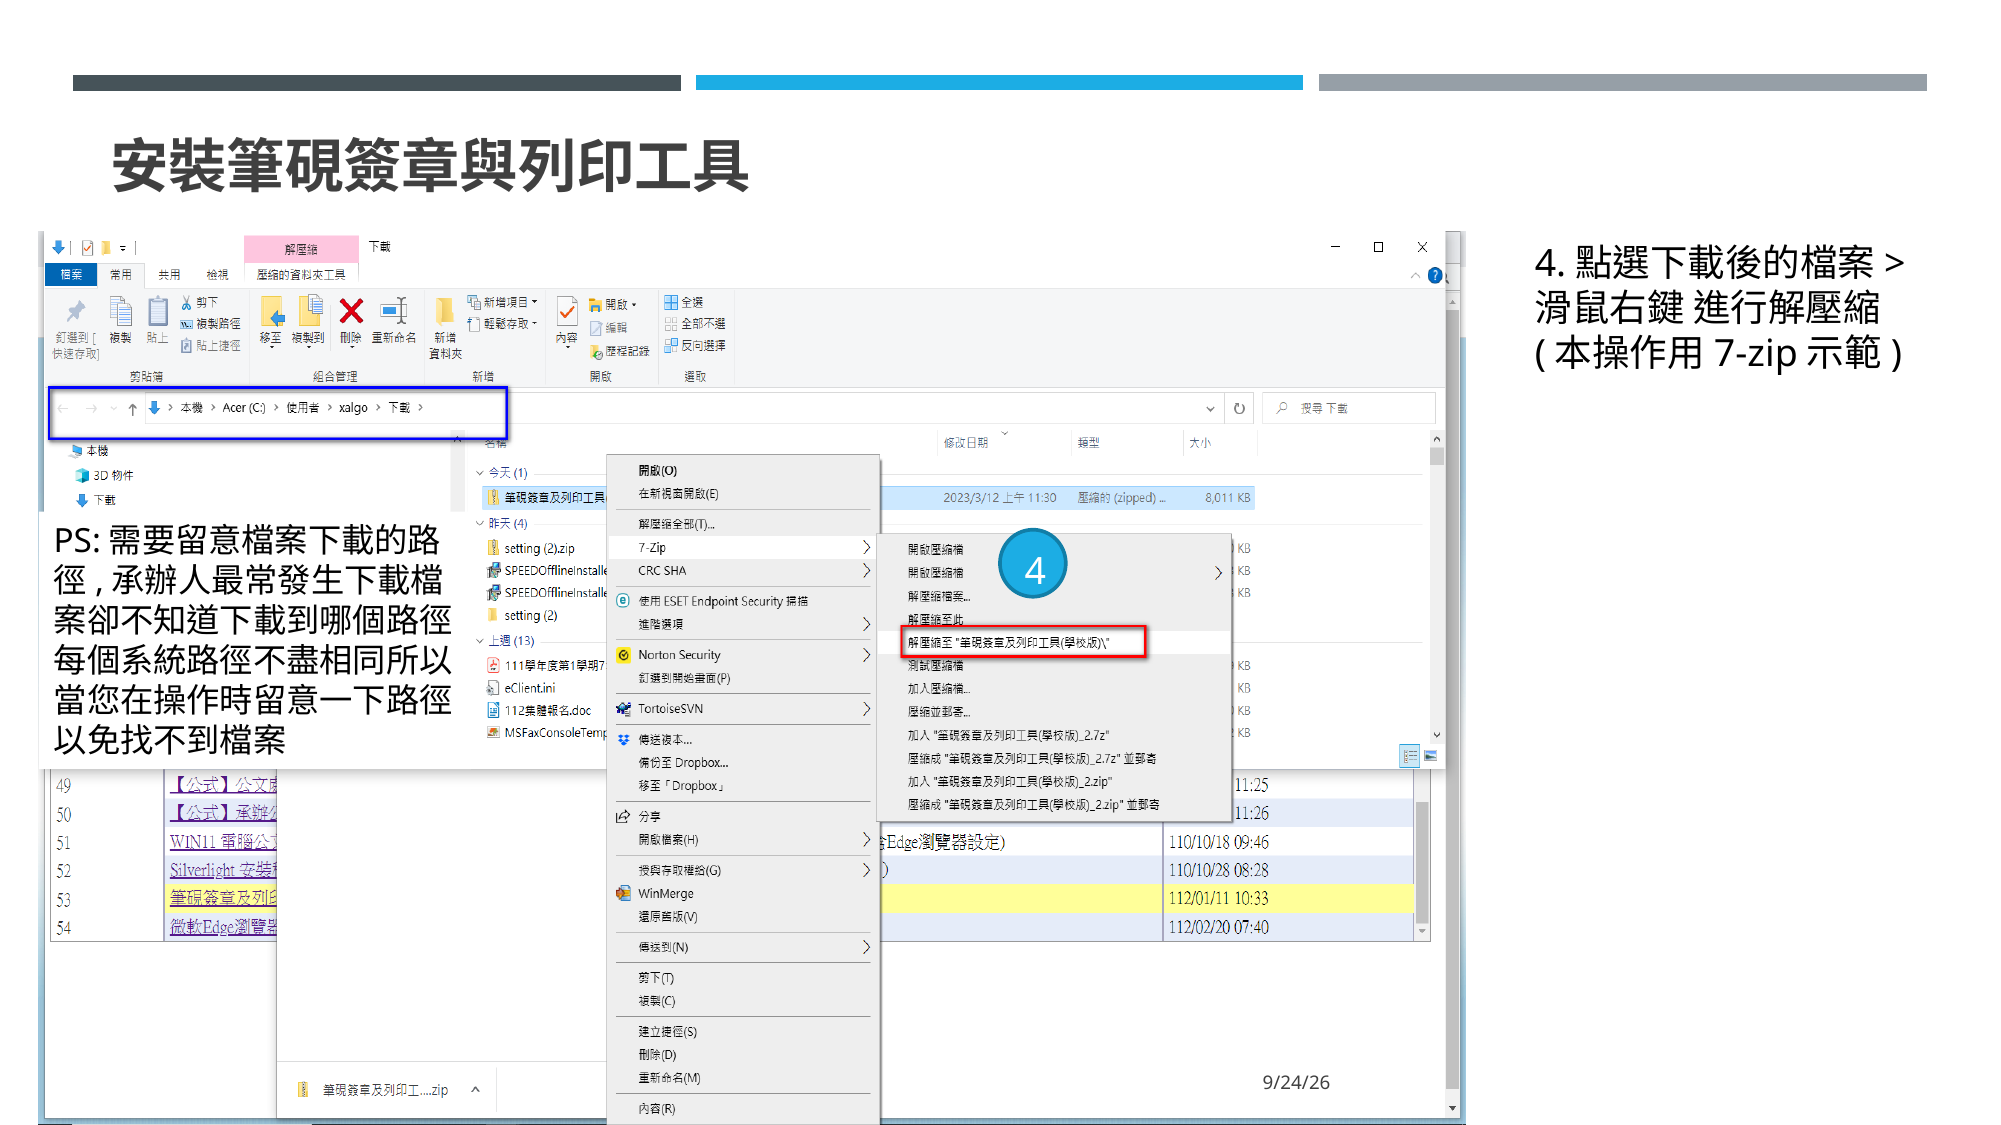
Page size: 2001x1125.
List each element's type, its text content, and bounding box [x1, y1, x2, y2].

text_box 4 [999, 529, 1066, 597]
text_box 3/13/23 [1247, 1053, 1715, 1114]
text_box PS:需要留意檔案下載的路徑,承辦人最常發生下載檔案卻不知道下載到哪個路徑 每個系統路徑不盡相同所以當您在操作時留意一下路徑以免找不到檔案 [38, 511, 472, 770]
title 安裝筆硯簽章與列印工具 [95, 115, 1905, 207]
picture [38, 231, 1466, 1125]
text_box 4.點選下載後的檔案>滑鼠右鍵 進行解壓縮 (本操作用7-zip示範) [1519, 231, 1930, 384]
